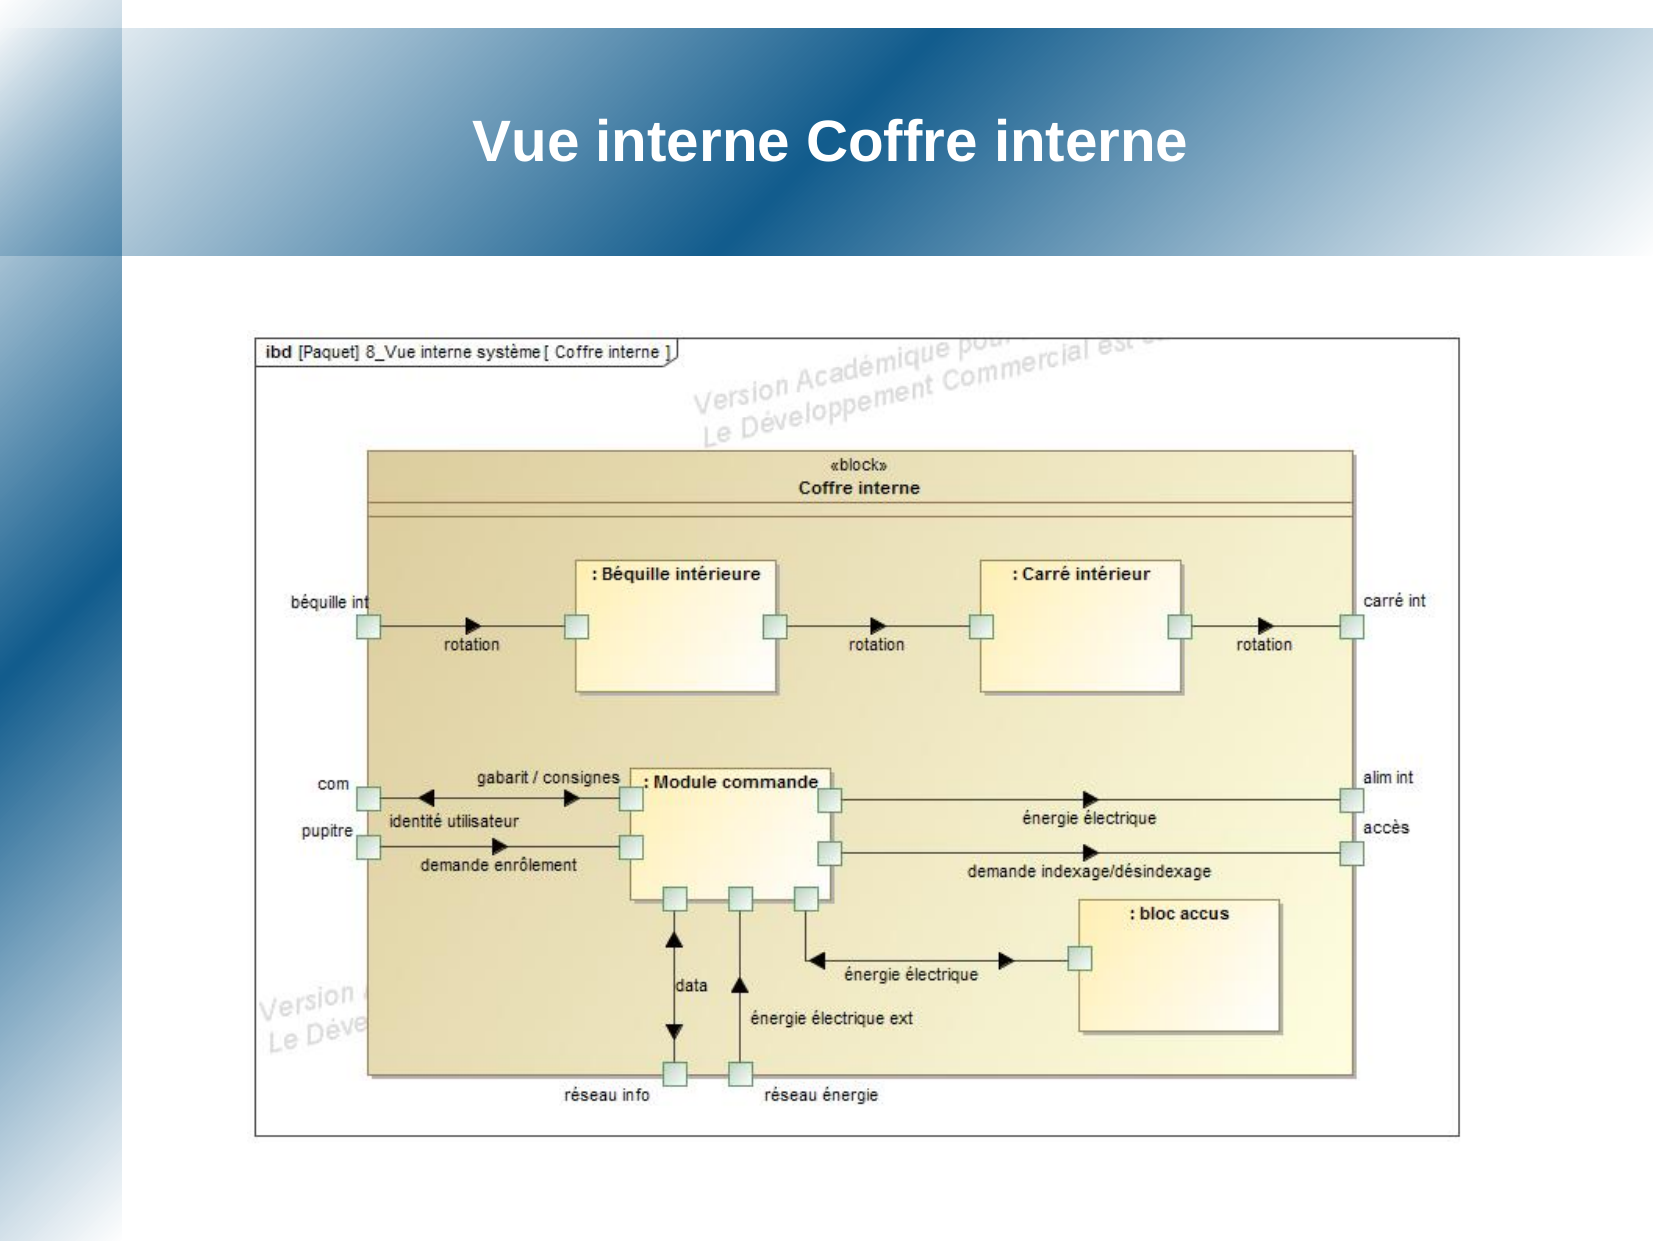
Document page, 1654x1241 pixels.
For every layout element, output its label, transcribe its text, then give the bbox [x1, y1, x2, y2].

title Vue interne Coffre interne [125, 45, 1537, 238]
subtitle [127, 323, 1603, 1167]
